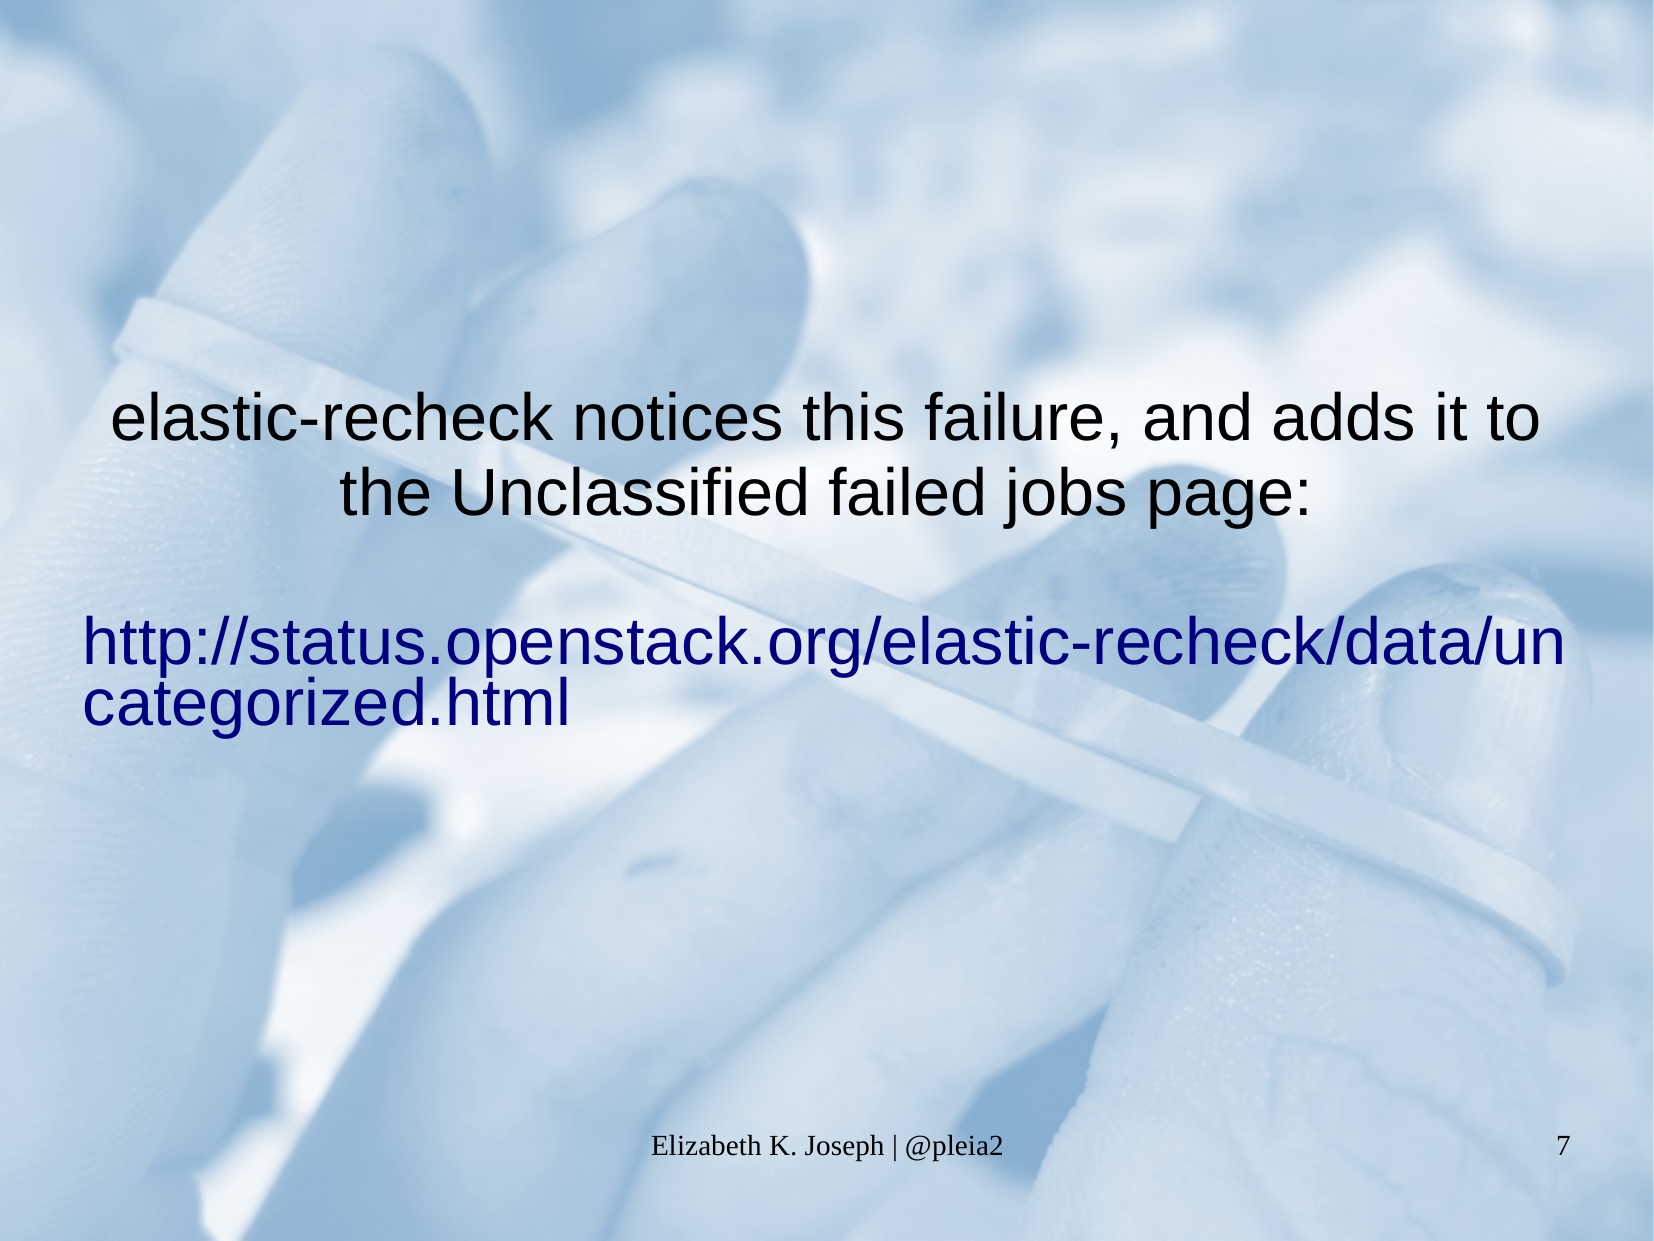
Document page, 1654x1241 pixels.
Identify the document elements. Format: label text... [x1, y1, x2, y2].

picture [0, 0, 1654, 1241]
subtitle elastic-recheck notices this failure, and adds it to the Unclassified failed jobs page: http://status.openstack.org/elastic-recheck/data/uncategorized.html [82, 49, 1571, 1010]
